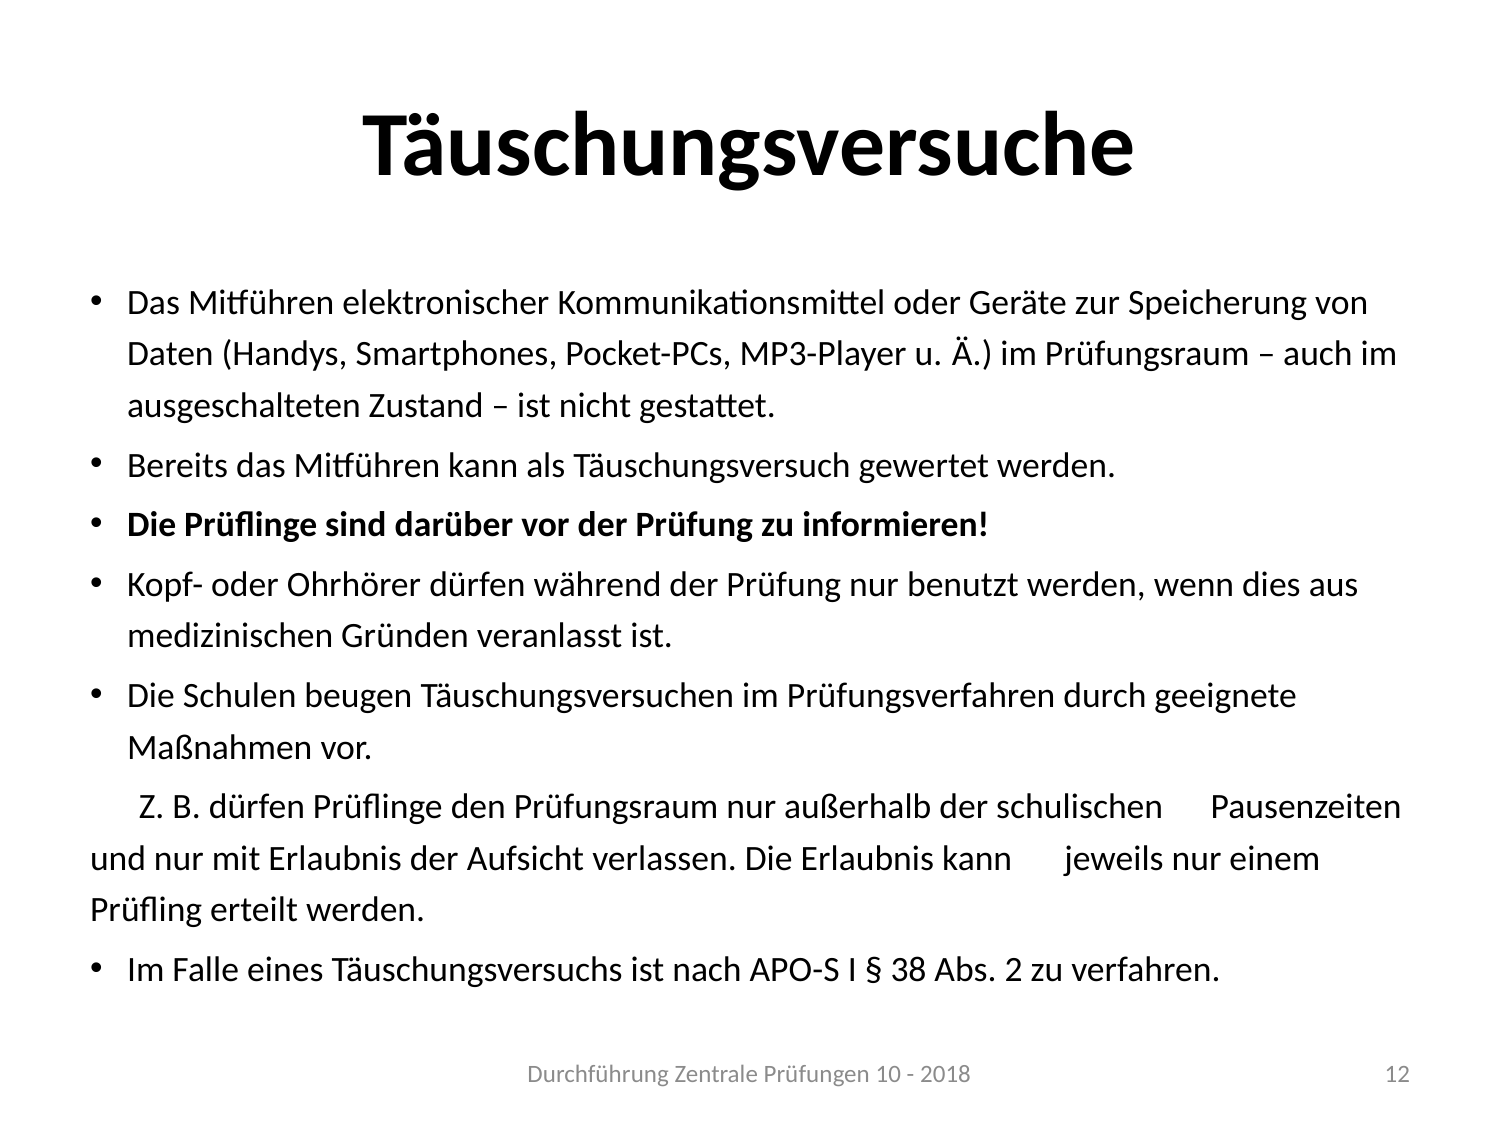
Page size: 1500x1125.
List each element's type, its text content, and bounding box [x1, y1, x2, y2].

list Das Mitführen elektronischer Kommunikationsmittel oder Geräte zur Speicherung von Daten (Handys, Smartphones, Pocket-PCs, MP3-Player u. Ä.) im Prüfungsraum – auch im ausgeschalteten Zustand – ist nicht gestattet. Bereits das Mitführen kann als Täuschungsversuch gewertet werden. Die Prüflinge sind darüber vor der Prüfung zu informieren! Kopf- oder Ohrhörer dürfen während der Prüfung nur benutzt werden, wenn dies aus medizinischen Gründen veranlasst ist. Die Schulen beugen Täuschungsversuchen im Prüfungsverfahren durch geeignete Maßnahmen vor. Z. B. dürfen Prüflinge den Prüfungsraum nur außerhalb der schulischen Pausenzeiten und nur mit Erlaubnis der Aufsicht verlassen. Die Erlaubnis kann jeweils nur einem Prüfling erteilt werden. Im Falle eines Täuschungsversuchs ist nach APO-S I § 38 Abs. 2 zu verfahren. [75, 262, 1425, 1005]
title Täuschungsversuche [75, 45, 1425, 233]
slide_number <Foliennummer> [1074, 1042, 1425, 1103]
footer Durchführung Zentrale Prüfungen 10 - 2018 [512, 1042, 988, 1103]
